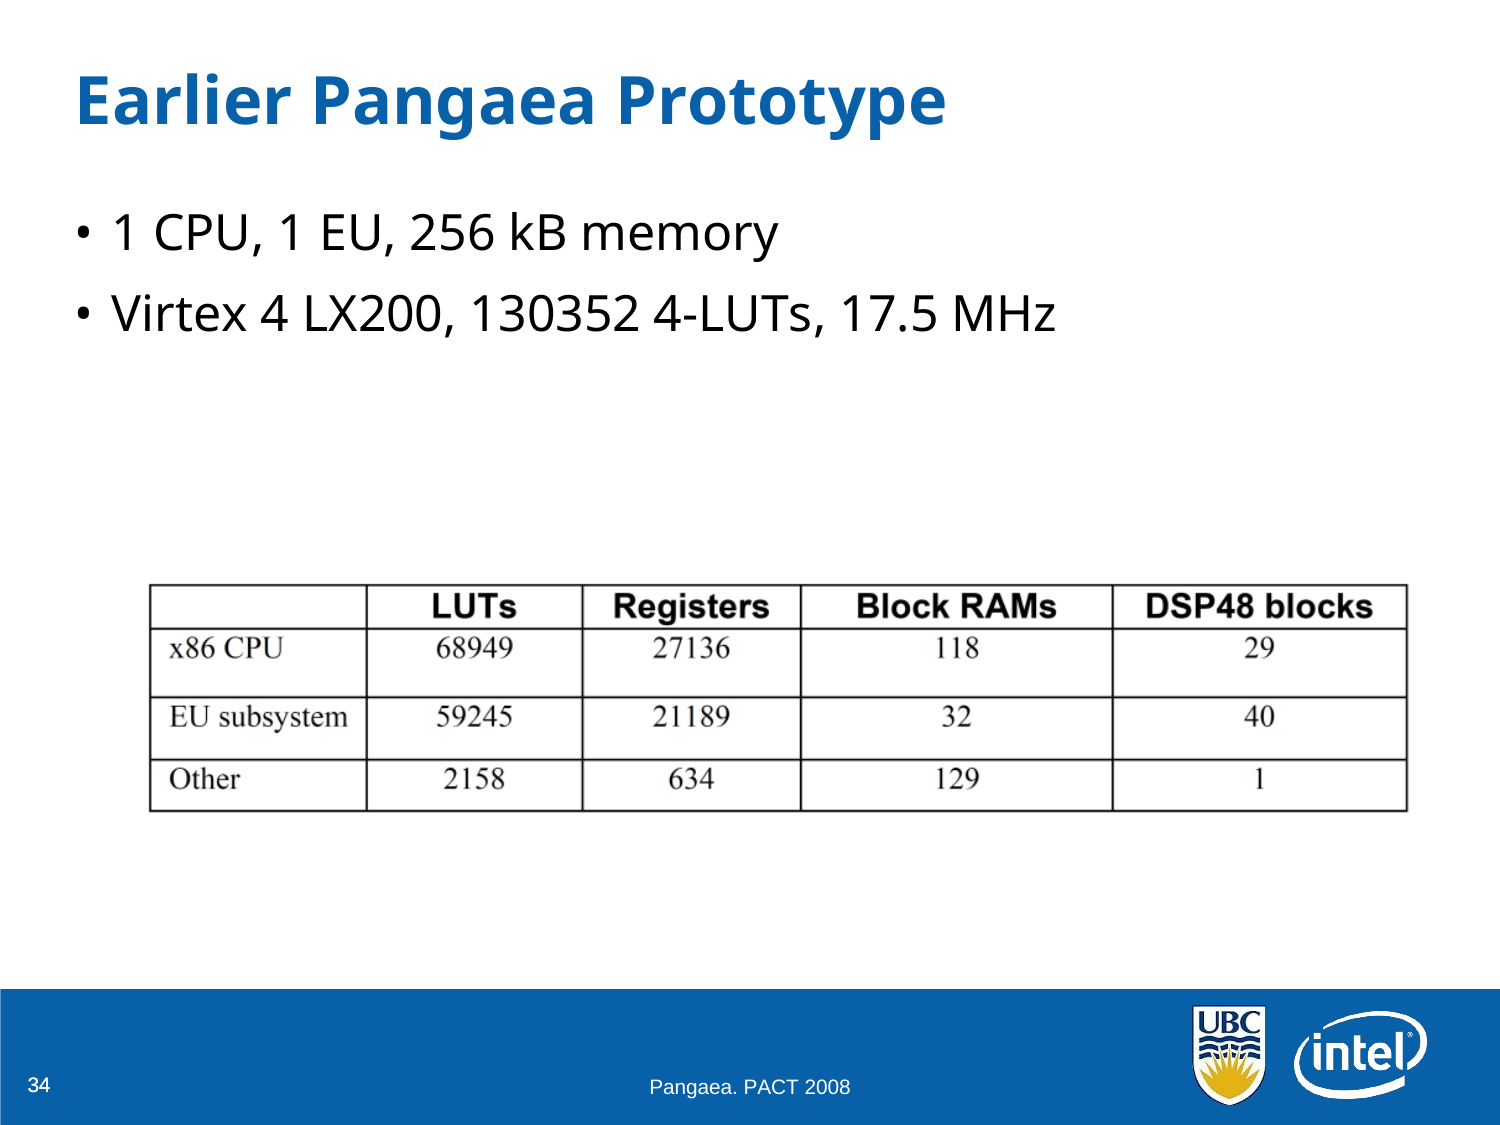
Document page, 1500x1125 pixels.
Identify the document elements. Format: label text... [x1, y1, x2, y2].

picture [1294, 1011, 1427, 1099]
title Earlier Pangaea Prototype [74, 25, 1427, 172]
list 1 CPU, 1 EU, 256 kB memory Virtex 4 LX200, 130352 4-LUTs, 17.5 MHz [74, 197, 1427, 992]
picture [133, 562, 1426, 826]
picture [1192, 1005, 1266, 1106]
